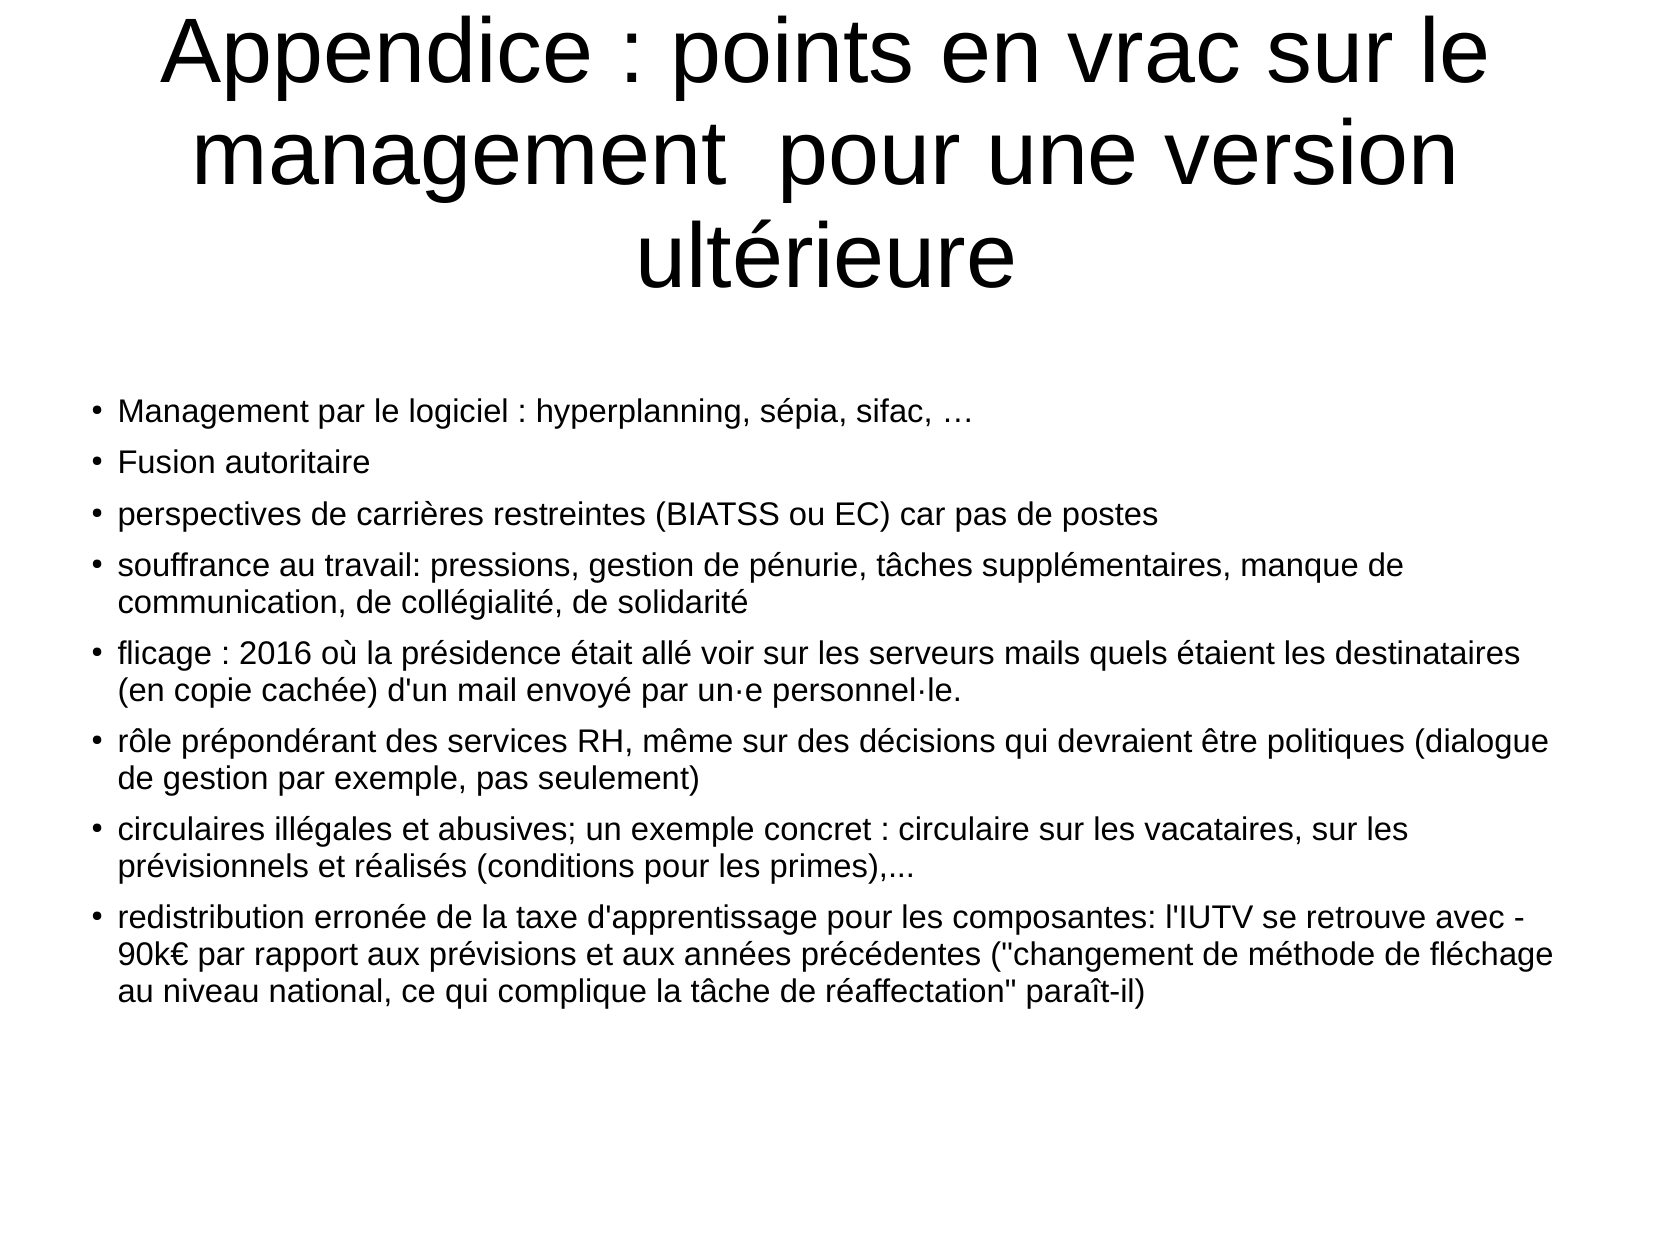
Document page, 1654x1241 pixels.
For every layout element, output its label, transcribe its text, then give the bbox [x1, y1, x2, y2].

list Management par le logiciel : hyperplanning, sépia, sifac, … Fusion autoritaire perspectives de carrières restreintes (BIATSS ou EC) car pas de postes souffrance au travail: pressions, gestion de pénurie, tâches supplémentaires, manque de communication, de collégialité, de solidarité flicage : 2016 où la présidence était allé voir sur les serveurs mails quels étaient les destinataires (en copie cachée) d'un mail envoyé par un·e personnel·le. rôle prépondérant des services RH, même sur des décisions qui devraient être politiques (dialogue de gestion par exemple, pas seulement) circulaires illégales et abusives; un exemple concret : circulaire sur les vacataires, sur les prévisionnels et réalisés (conditions pour les primes),... redistribution erronée de la taxe d'apprentissage pour les composantes: l'IUTV se retrouve avec -90k€ par rapport aux prévisions et aux années précédentes ("changement de méthode de fléchage au niveau national, ce qui complique la tâche de réaffectation" paraît-il) [82, 290, 1571, 1010]
title Appendice : points en vrac sur le management pour une version ultérieure [82, 0, 1571, 290]
